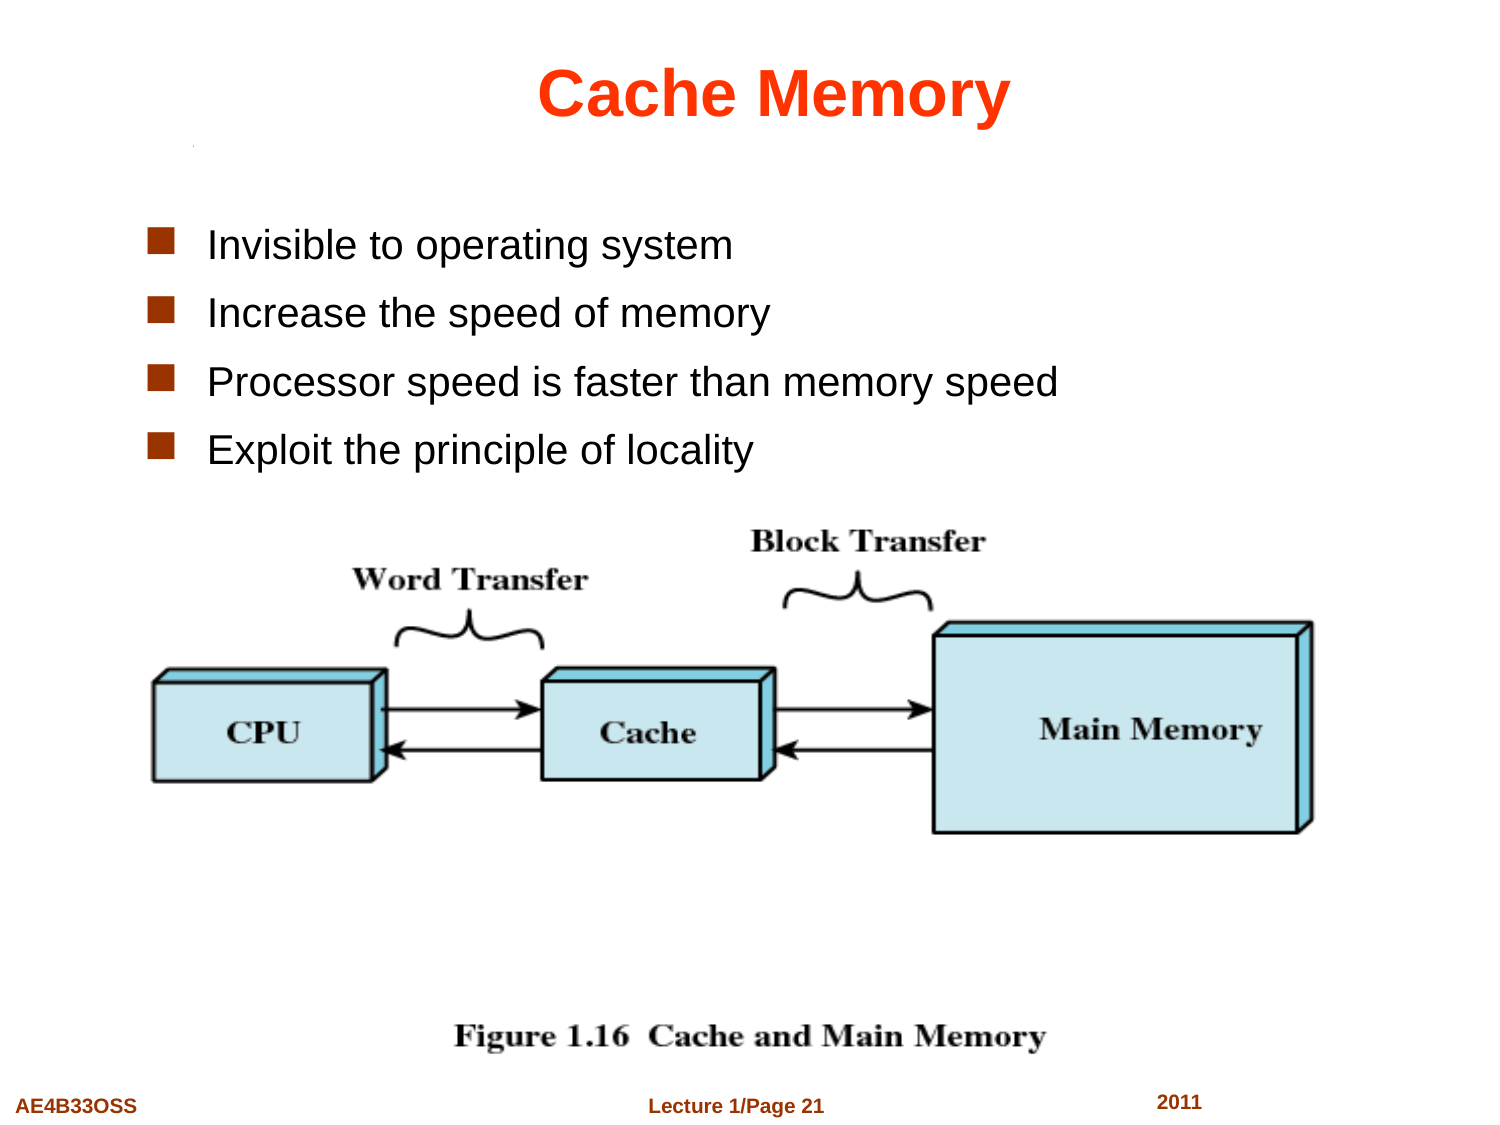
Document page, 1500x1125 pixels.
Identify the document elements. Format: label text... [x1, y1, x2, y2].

list Invisible to operating system Increase the speed of memory Processor speed is faster than memory speed Exploit the principle of locality [135, 210, 1425, 488]
title Cache Memory [112, 37, 1438, 138]
picture [125, 499, 1348, 1076]
